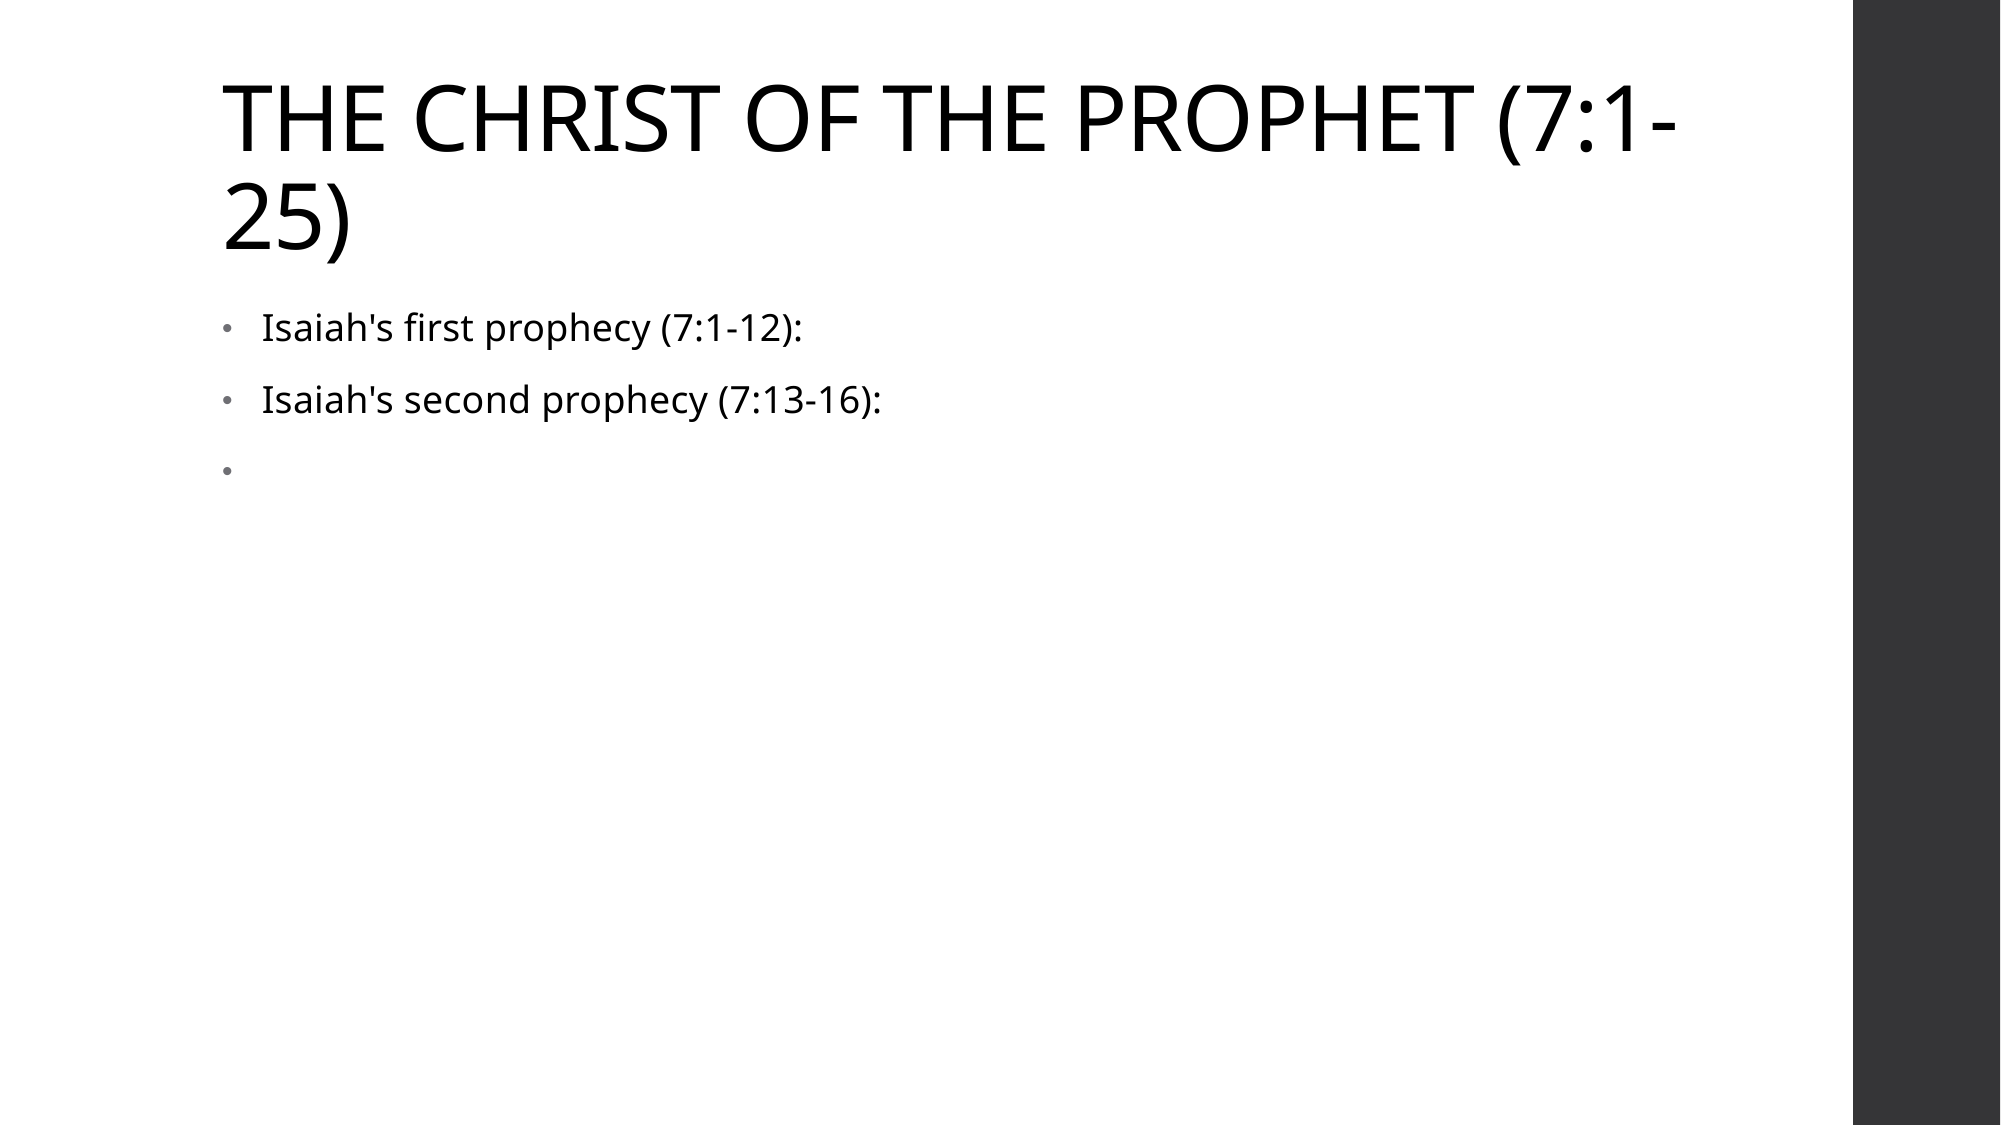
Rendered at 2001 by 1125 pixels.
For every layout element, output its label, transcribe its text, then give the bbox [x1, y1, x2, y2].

title THE CHRIST OF THE PROPHET (7:1-25) [206, 60, 1797, 278]
list Isaiah's first prophecy (7:1-12): Isaiah's second prophecy (7:13-16): [206, 299, 1617, 1014]
